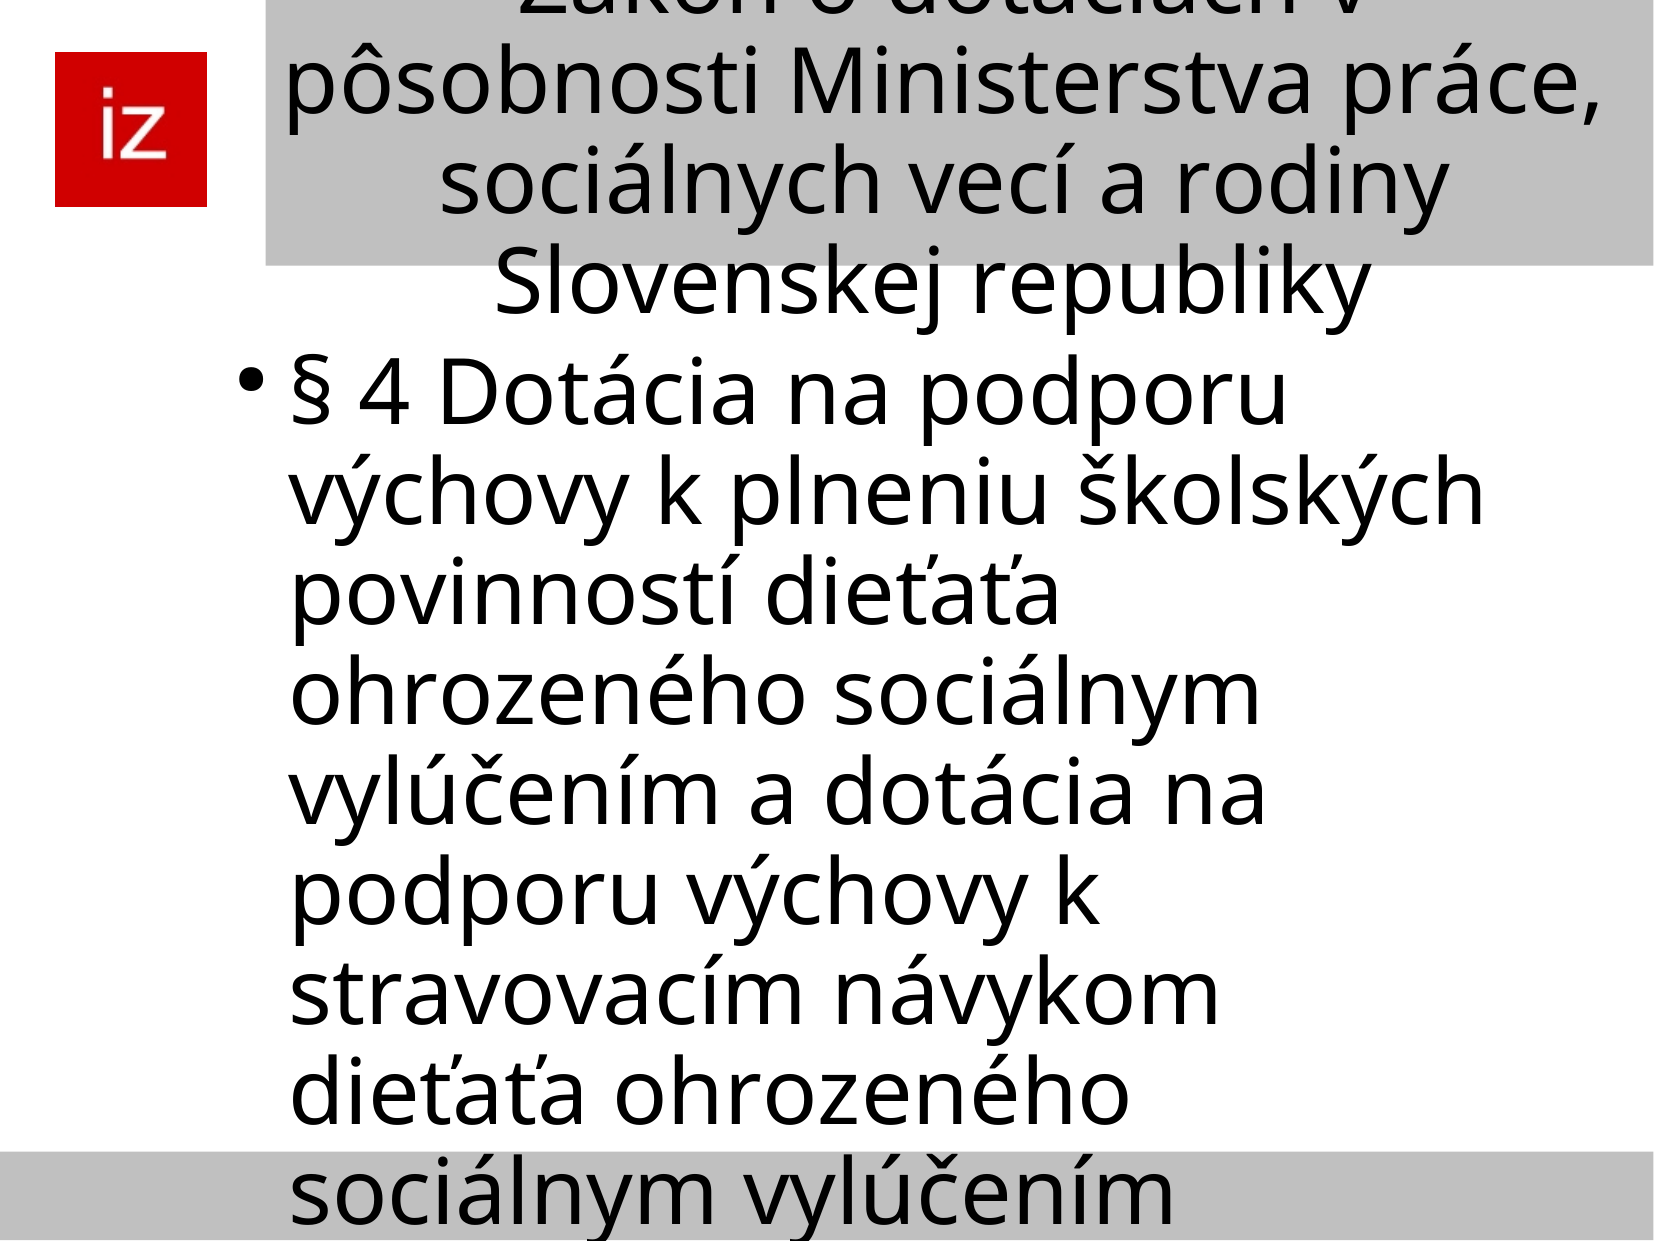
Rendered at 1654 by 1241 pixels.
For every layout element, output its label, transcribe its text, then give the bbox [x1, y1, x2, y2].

picture [55, 52, 207, 207]
list § 4 Dotácia na podporu výchovy k plneniu školských povinností dieťaťa ohrozeného sociálnym vylúčením a dotácia na podporu výchovy k stravovacím návykom dieťaťa ohrozeného sociálnym vylúčením [121, 344, 1533, 1126]
title Zákon o dotáciách v pôsobnosti Ministerstva práce, sociálnych vecí a rodiny Slovenskej republiky [265, 0, 1625, 345]
